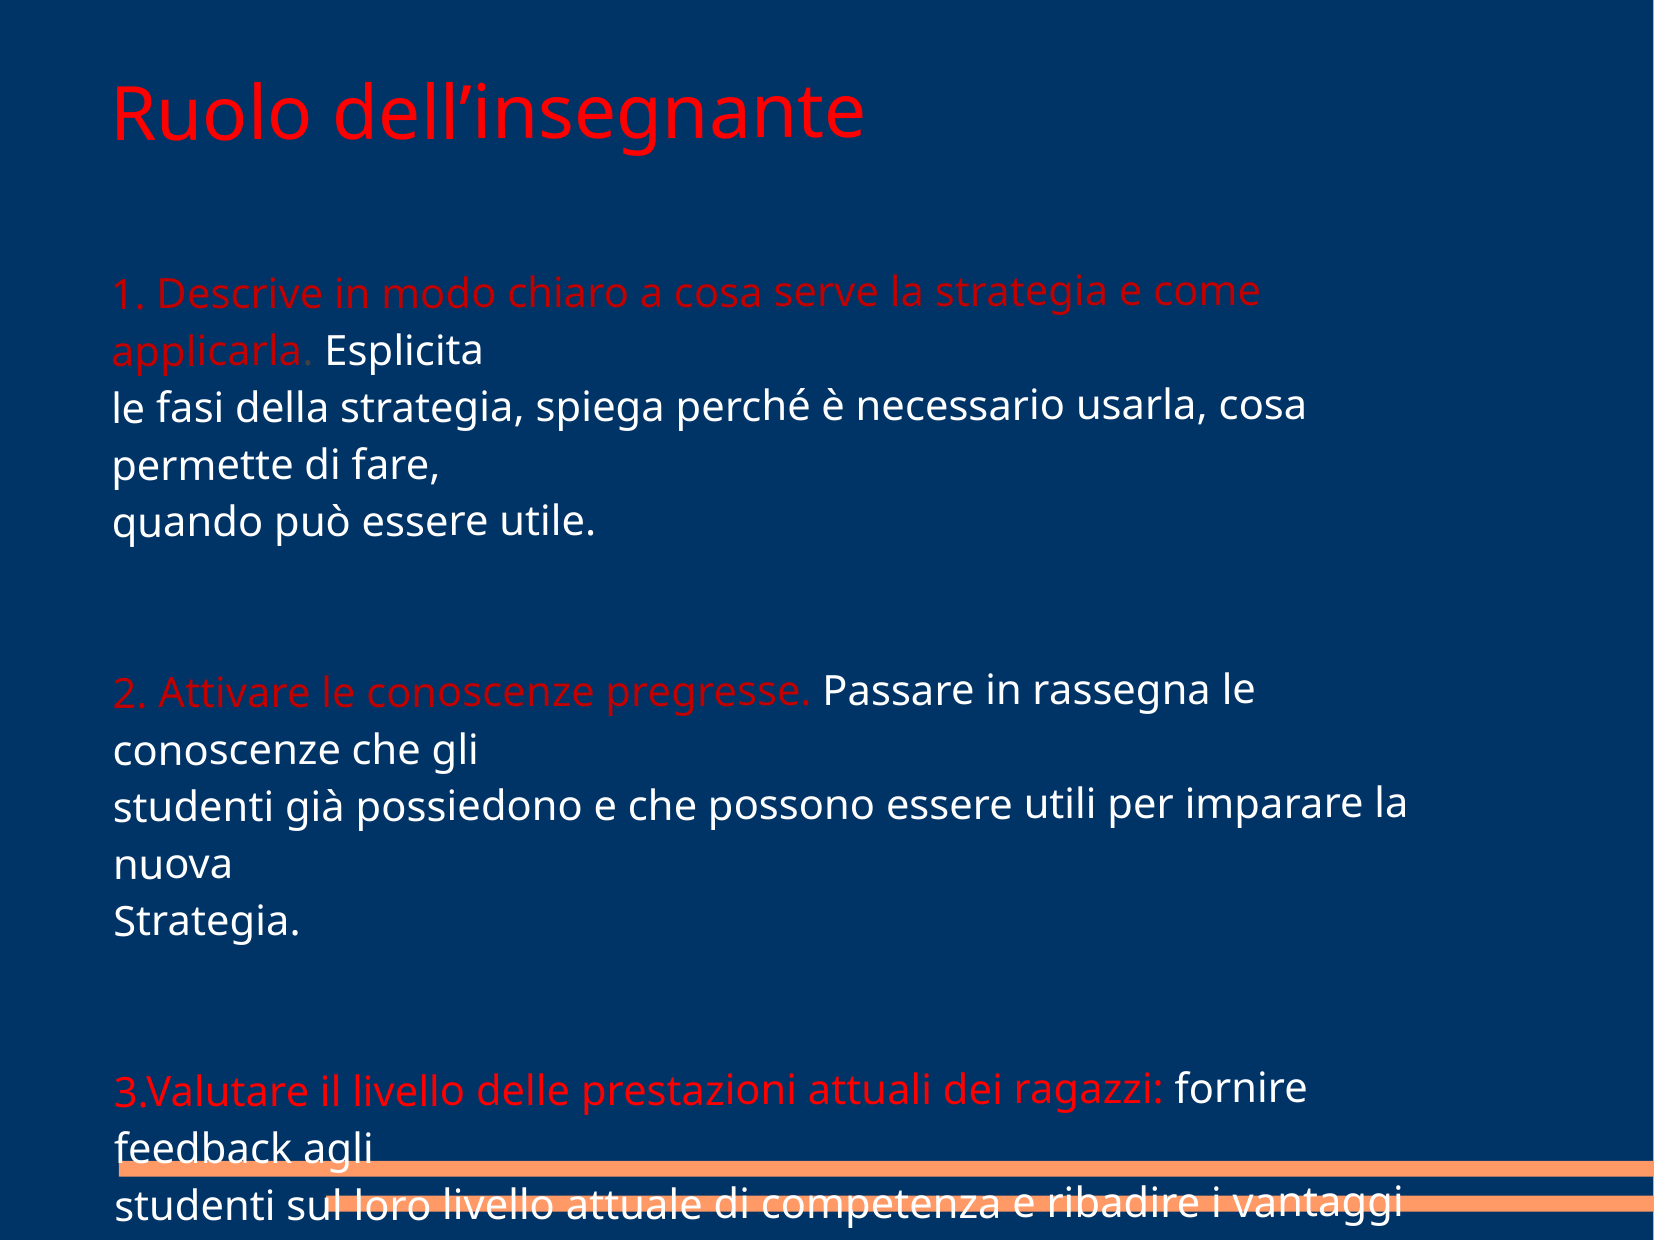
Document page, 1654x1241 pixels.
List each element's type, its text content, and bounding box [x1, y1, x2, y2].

text_box Ruolo dell’insegnante 1. Descrive in modo chiaro a cosa serve la strategia e come applicarla. Esplicita le fasi della strategia, spiega perché è necessario usarla, cosa permette di fare, quando può essere utile. 2. Attivare le conoscenze pregresse. Passare in rassegna le conoscenze che gli studenti già possiedono e che possono essere utili per imparare la nuova Strategia. 3.Valutare il livello delle prestazioni attuali dei ragazzi: fornire feedback agli studenti sul loro livello attuale di competenza e ribadire i vantaggi dell’uso della strategia. Gli obiettivi dovrebbero essere concordati e definiti insieme agli Studenti. 4.Fare la dimostrazione della strategia e delle autoistruzioni: porsi come modello da imitare (modeling), fare la dimostrazione di come si usa la strategia in un contesto significativo e usare le opportune autoistruzioni pensando a voce alta. [95, 47, 1480, 1127]
